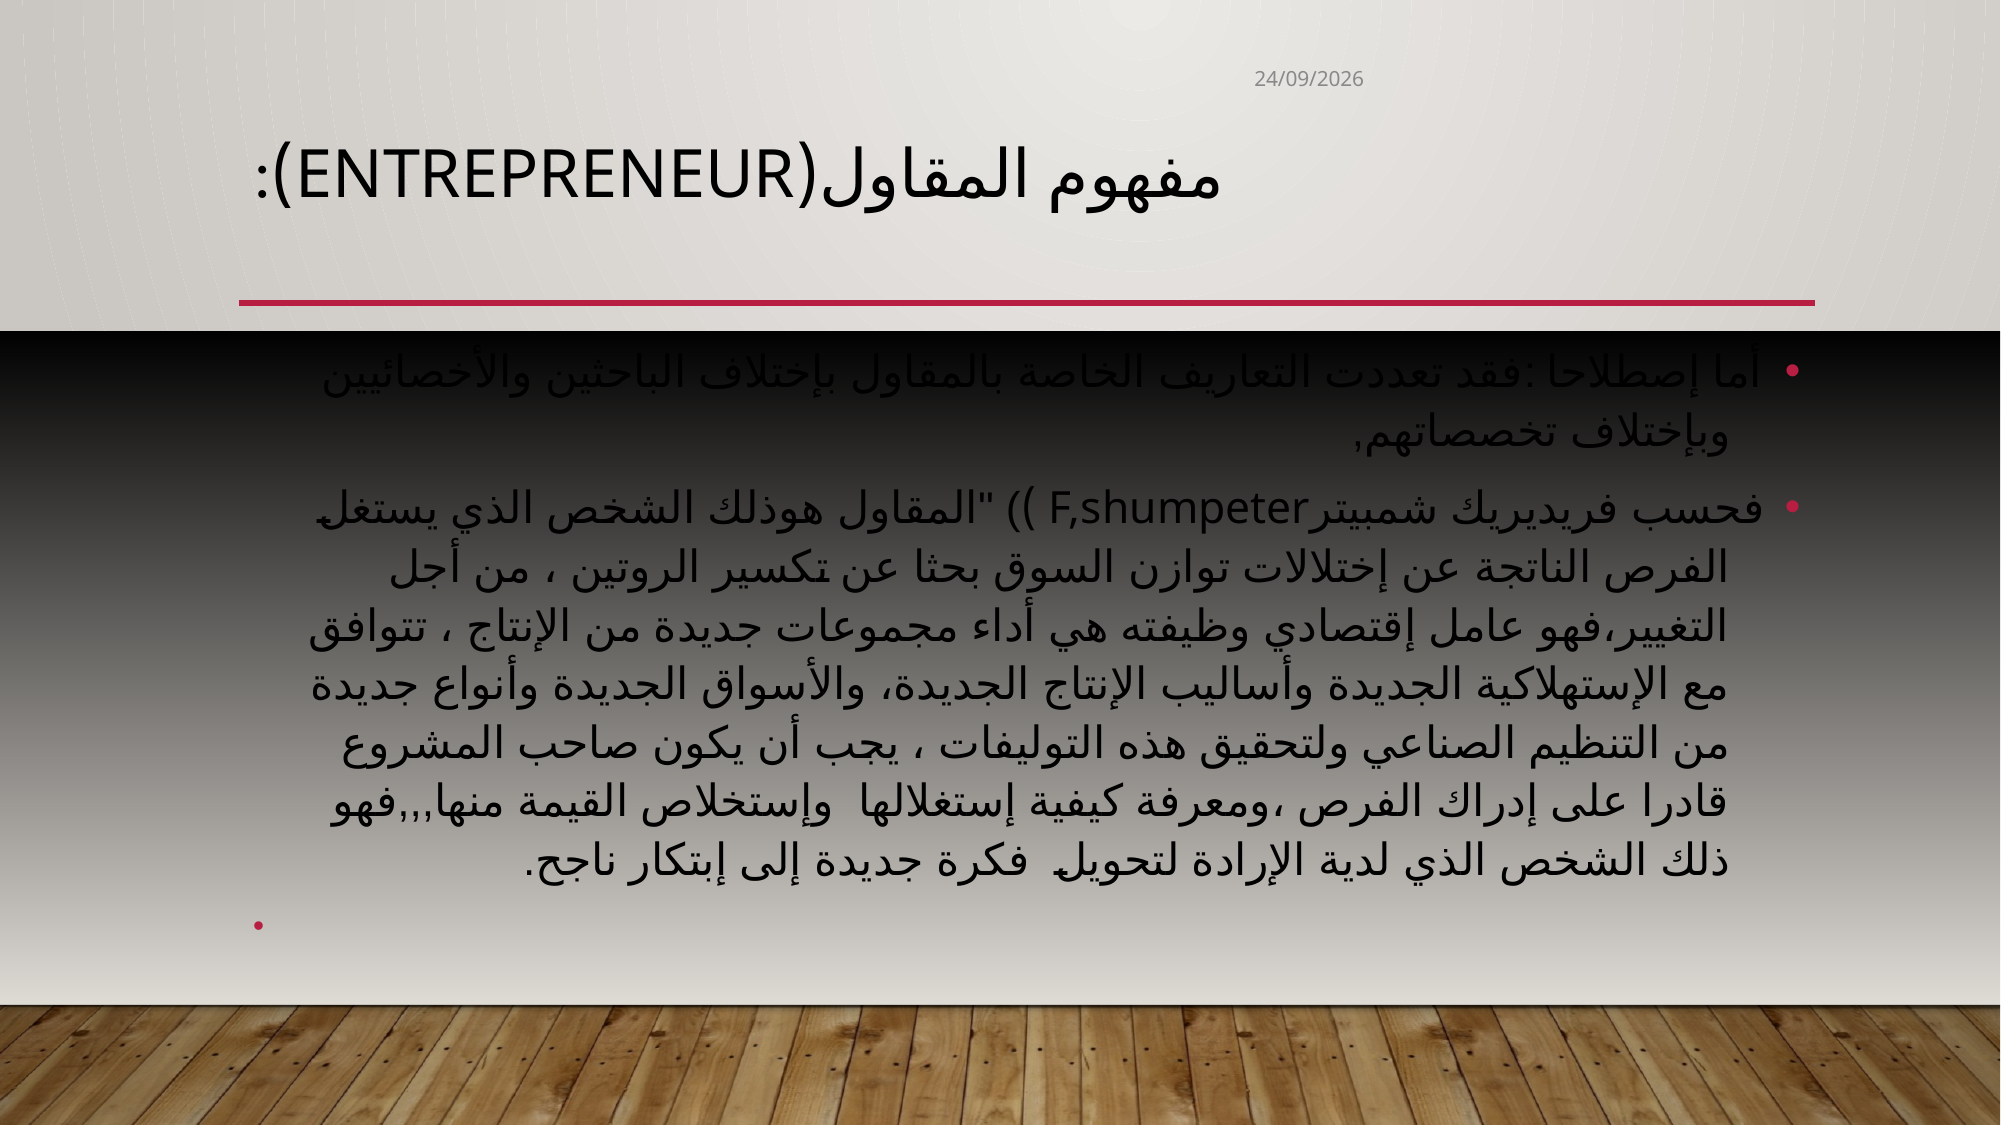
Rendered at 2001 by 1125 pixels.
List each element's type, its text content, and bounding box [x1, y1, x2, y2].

list أما إصطلاحا :فقد تعددت التعاريف الخاصة بالمقاول بإختلاف الباحثين والأخصائيين وبإختلاف تخصصاتهم, فحسب فريديريك شمبيترF,shumpeter )) "المقاول هوذلك الشخص الذي يستغل الفرص الناتجة عن إختلالات توازن السوق بحثا عن تكسير الروتين ، من أجل التغيير،فهو عامل إقتصادي وظيفته هي أداء مجموعات جديدة من الإنتاج ، تتوافق مع الإستهلاكية الجديدة وأساليب الإنتاج الجديدة، والأسواق الجديدة وأنواع جديدة من التنظيم الصناعي ولتحقيق هذه التوليفات ، يجب أن يكون صاحب المشروع قادرا على إدراك الفرص ،ومعرفة كيفية إستغلالها وإستخلاص القيمة منها,,,فهو ذلك الشخص الذي لدية الإرادة لتحويل فكرة جديدة إلى إبتكار ناجح. [238, 330, 1814, 897]
text_box 19/02/2020 [1239, 54, 1814, 105]
title مفهوم المقاول(Entrepreneur): [238, 131, 1814, 305]
